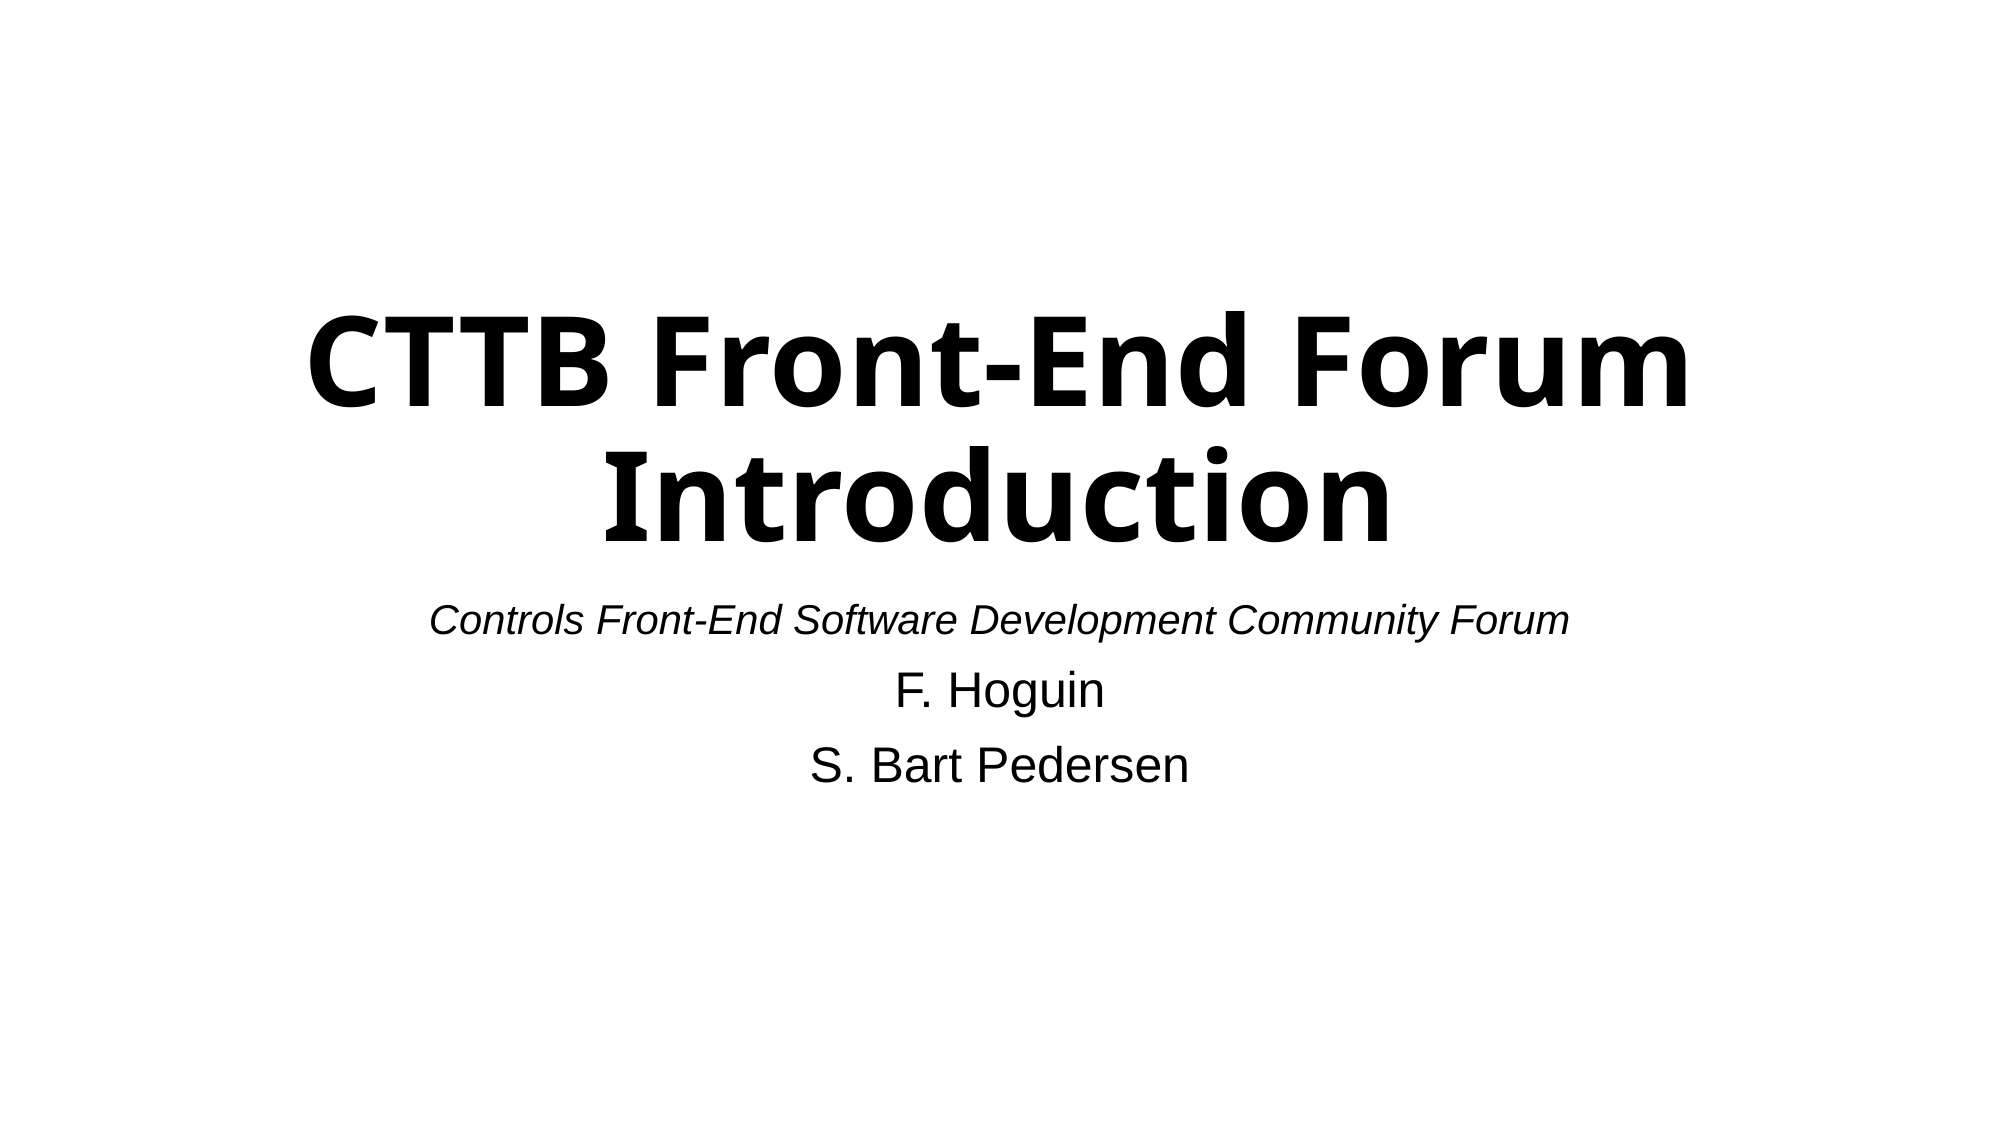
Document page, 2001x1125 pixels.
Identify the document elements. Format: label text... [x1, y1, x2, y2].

title CTTB Front-End Forum Introduction [249, 184, 1750, 576]
subtitle Controls Front-End Software Development Community Forum F. Hoguin S. Bart Pedersen [249, 590, 1750, 863]
